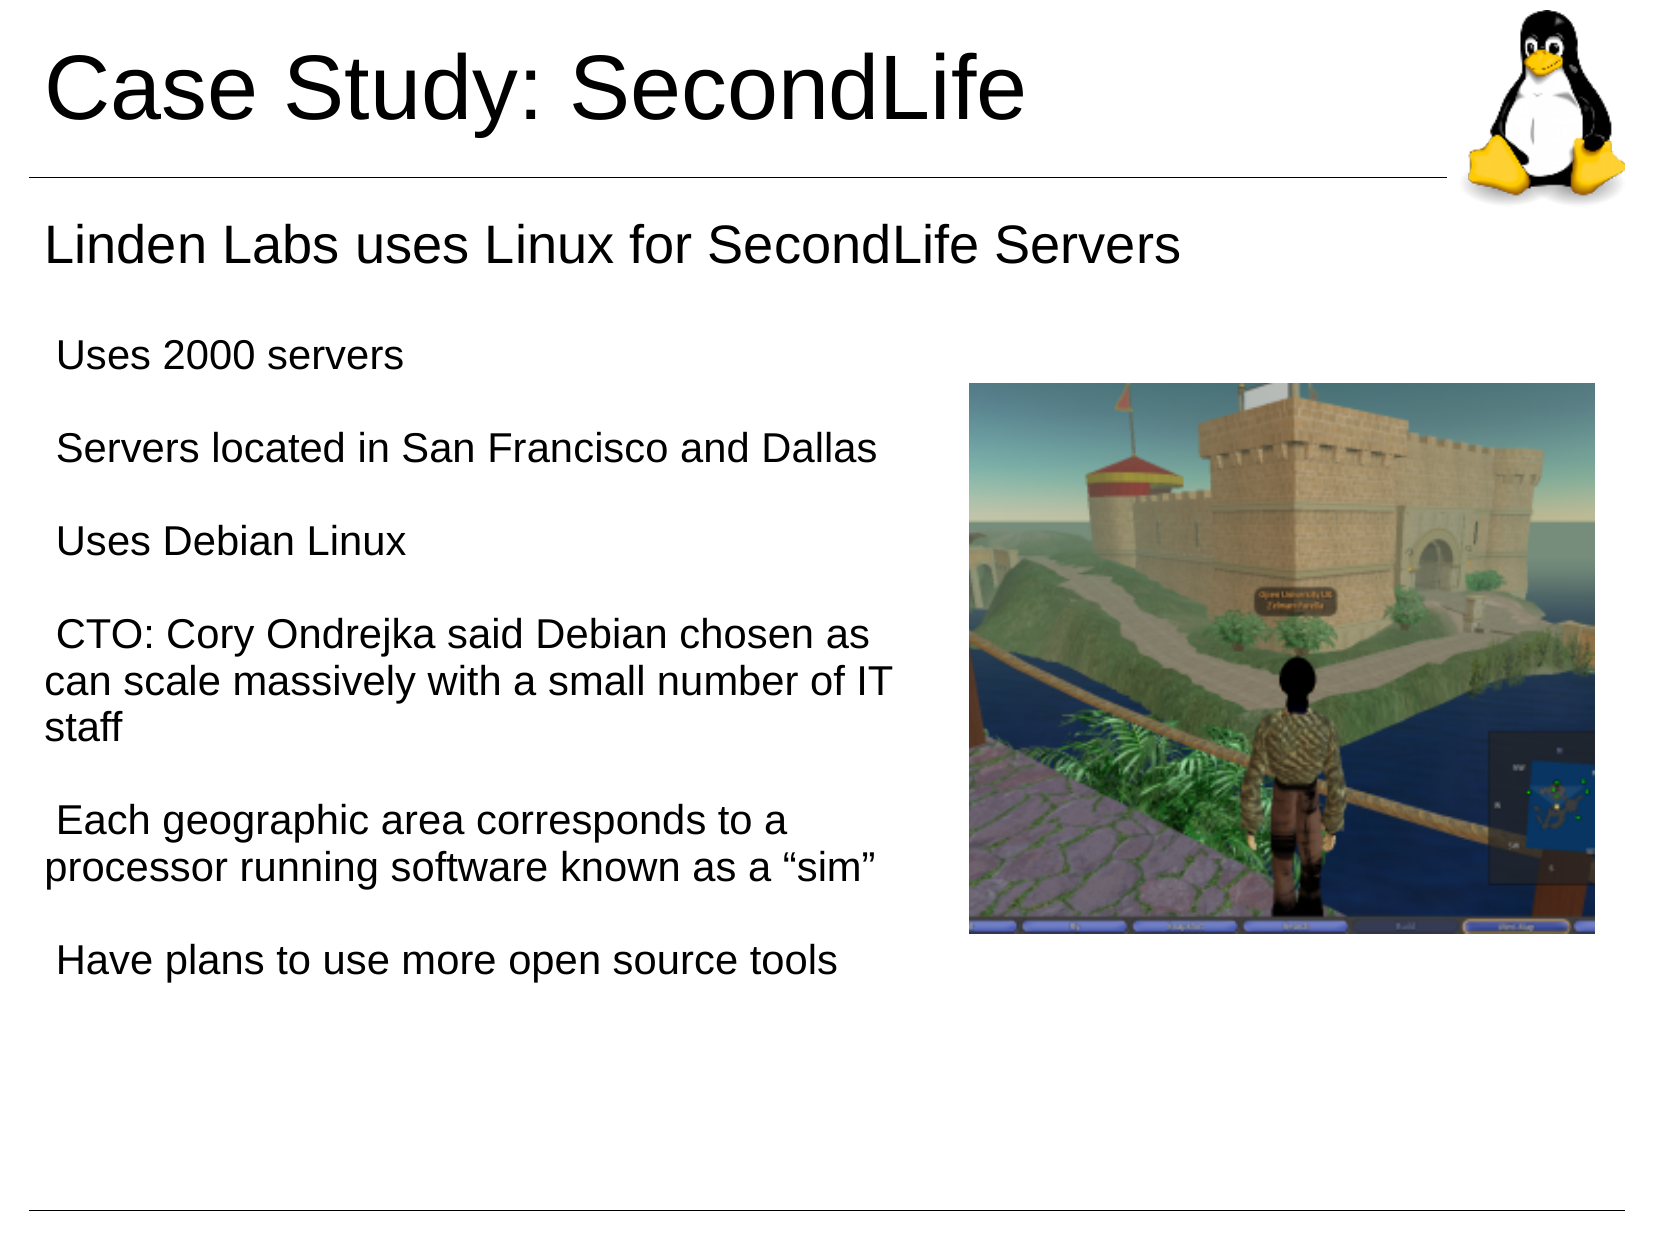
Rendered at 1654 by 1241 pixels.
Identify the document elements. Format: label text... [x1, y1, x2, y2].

text_box Uses 2000 servers Servers located in San Francisco and Dallas Uses Debian Linux CTO: Cory Ondrejka said Debian chosen as can scale massively with a small number of IT staff Each geographic area corresponds to a processor running software known as a “sim” Have plans to use more open source tools [29, 324, 945, 995]
text_box Linden Labs uses Linux for SecondLife Servers [29, 206, 1595, 325]
picture [1457, 10, 1625, 207]
text_box Case Study: SecondLife [29, 29, 1418, 147]
picture [969, 383, 1595, 934]
